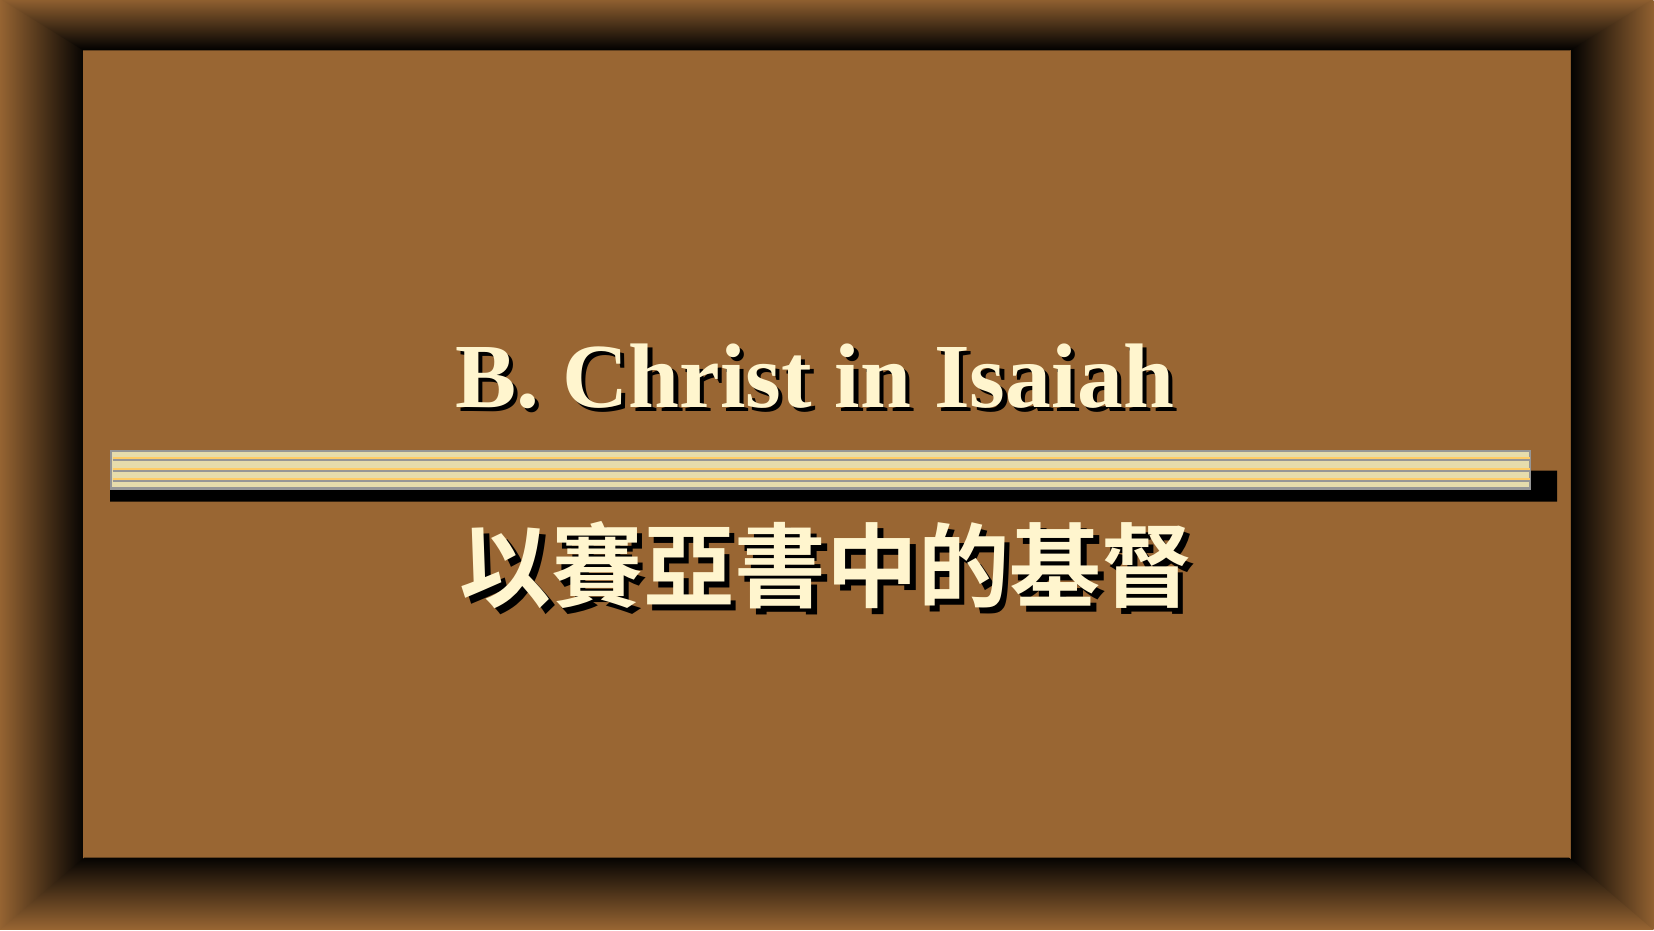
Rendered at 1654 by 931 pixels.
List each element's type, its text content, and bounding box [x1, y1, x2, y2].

title B. Christ in Isaiah 以賽亞書中的基督 [124, 283, 1530, 619]
